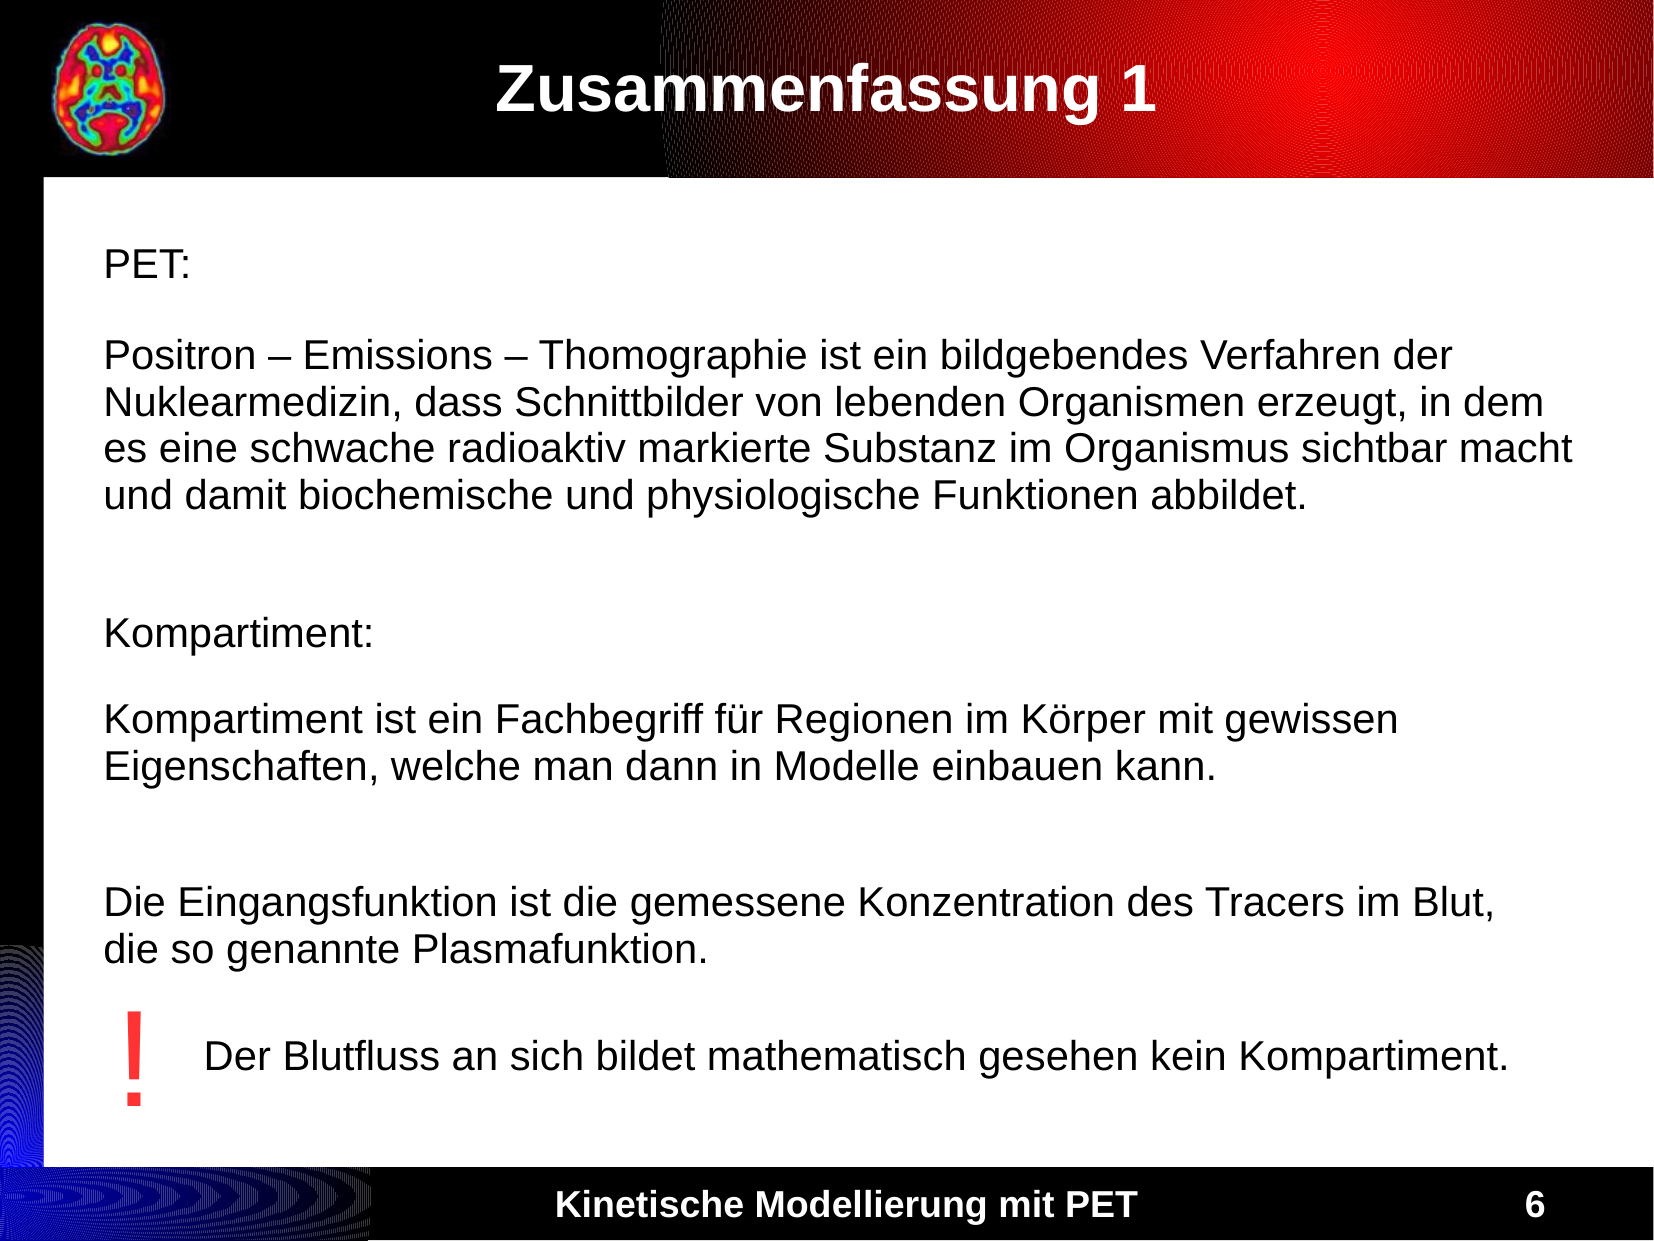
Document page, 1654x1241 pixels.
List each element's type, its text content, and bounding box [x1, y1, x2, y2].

picture [51, 17, 115, 160]
text_box ! [100, 974, 207, 1144]
text_box Positron – Emissions – Thomographie ist ein bildgebendes Verfahren der Nuklearmedizin, dass Schnittbilder von lebenden Organismen erzeugt, in dem es eine schwache radioaktiv markierte Substanz im Organismus sichtbar macht und damit biochemische und physiologische Funktionen abbildet. [88, 324, 1595, 527]
text_box [1539, 0, 1654, 178]
text_box PET: [88, 233, 857, 296]
text_box Der Blutfluss an sich bildet mathematisch gesehen kein Kompartiment. [207, 1025, 1536, 1087]
text_box [0, 0, 1654, 1241]
text_box Kompartiment ist ein Fachbegriff für Regionen im Körper mit gewissen Eigenschaften, welche man dann in Modelle einbauen kann. [88, 688, 1595, 797]
text_box Die Eingangsfunktion ist die gemessene Konzentration des Tracers im Blut, die so genannte Plasmafunktion. [88, 871, 1554, 980]
title Zusammenfassung 1 [115, 0, 1539, 178]
text_box 55 [1422, 1176, 1649, 1235]
text_box Kinetische Modellierung mit PET [512, 1176, 1182, 1235]
text_box Kompartiment: [88, 602, 1081, 664]
